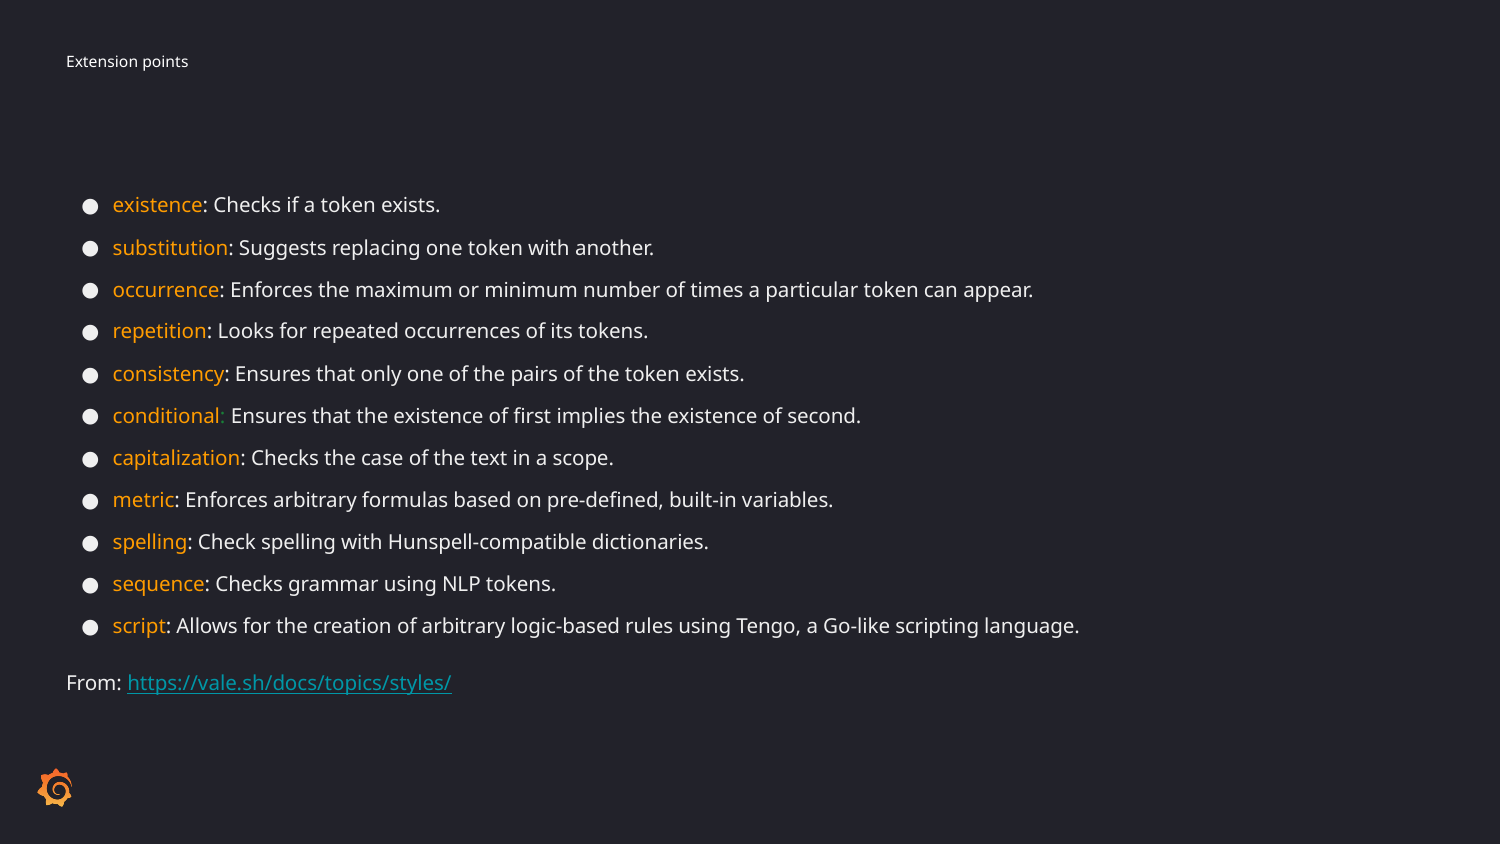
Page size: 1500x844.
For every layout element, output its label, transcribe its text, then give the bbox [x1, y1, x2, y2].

picture [37, 768, 72, 807]
title Extension points [51, 35, 1449, 130]
list existence: Checks if a token exists. substitution: Suggests replacing one token with another. occurrence: Enforces the maximum or minimum number of times a particular token can appear. repetition: Looks for repeated occurrences of its tokens. consistency: Ensures that only one of the pairs of the token exists. conditional: Ensures that the existence of first implies the existence of second. capitalization: Checks the case of the text in a scope. metric: Enforces arbitrary formulas based on pre-defined, built-in variables. spelling: Check spelling with Hunspell-compatible dictionaries. sequence: Checks grammar using NLP tokens. script: Allows for the creation of arbitrary logic-based rules using Tengo, a Go-like scripting language. From: https://vale.sh/docs/topics/styles/ [51, 151, 1449, 712]
